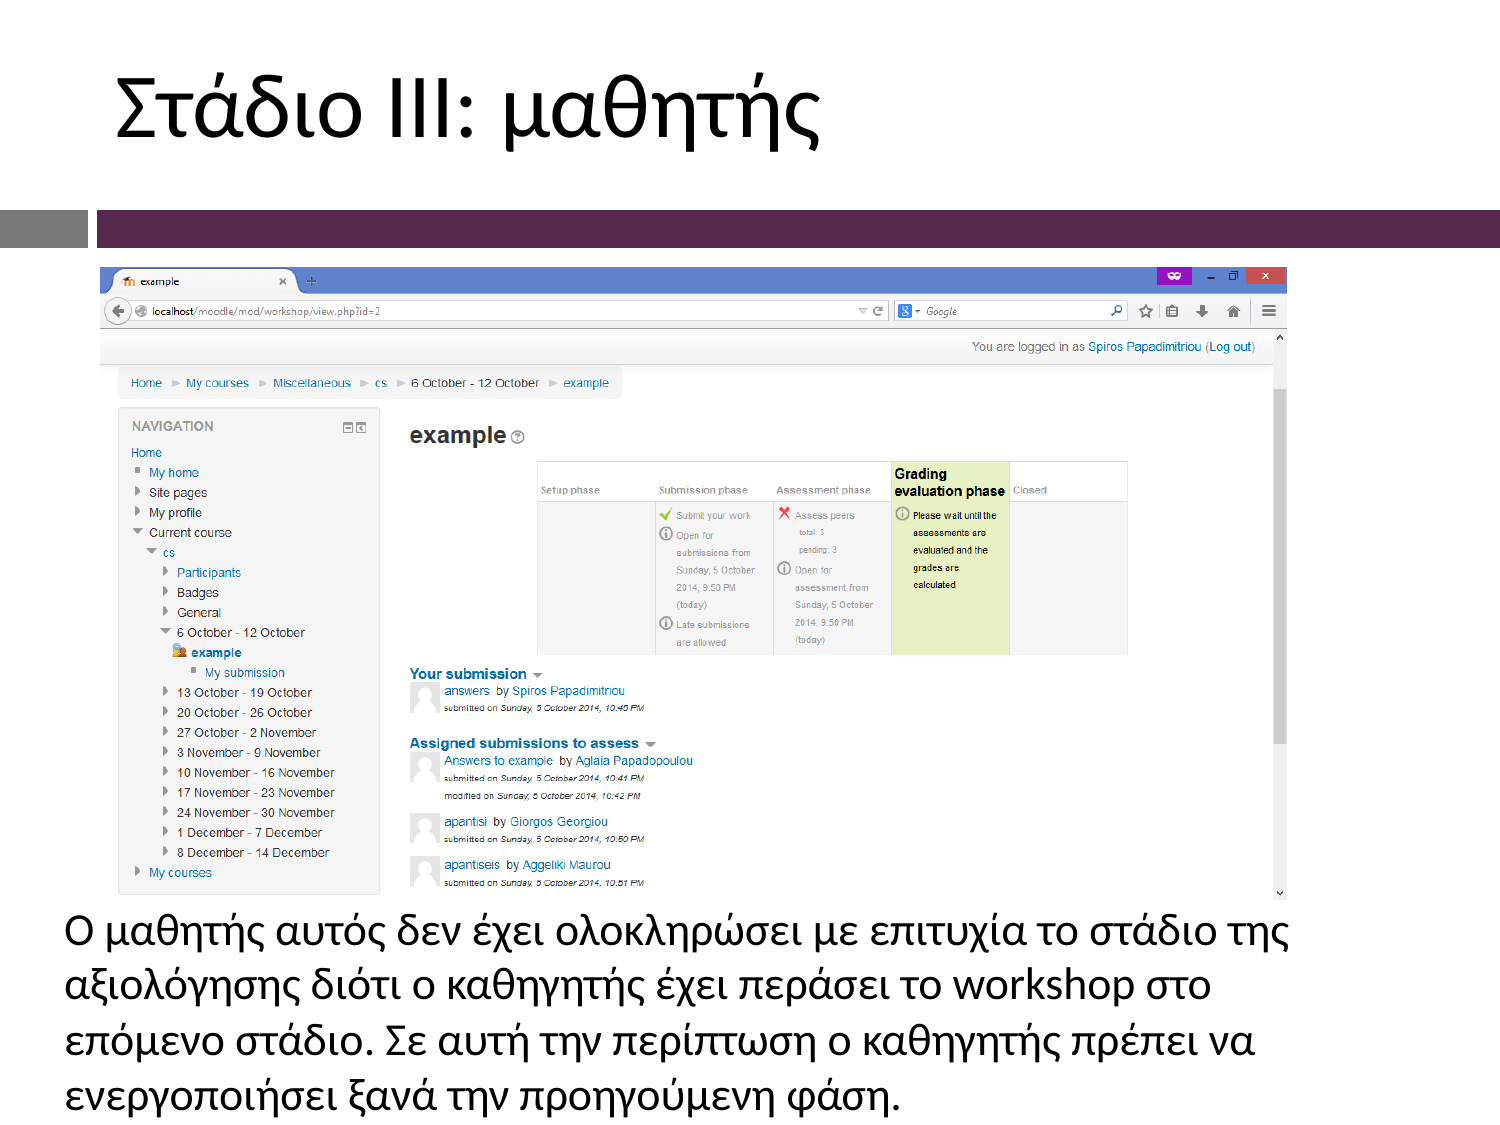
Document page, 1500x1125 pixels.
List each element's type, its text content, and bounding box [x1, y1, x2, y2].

title Στάδιο IΙI: μαθητής [100, 19, 1438, 182]
picture [100, 267, 1287, 899]
text_box Ο μαθητής αυτός δεν έχει ολοκληρώσει με επιτυχία το στάδιο της αξιολόγησης διότι ο καθηγητής έχει περάσει το workshop στο επόμενο στάδιο. Σε αυτή την περίπτωση ο καθηγητής πρέπει να ενεργοποιήσει ξανά την προηγούμενη φάση. [64, 899, 1361, 1125]
